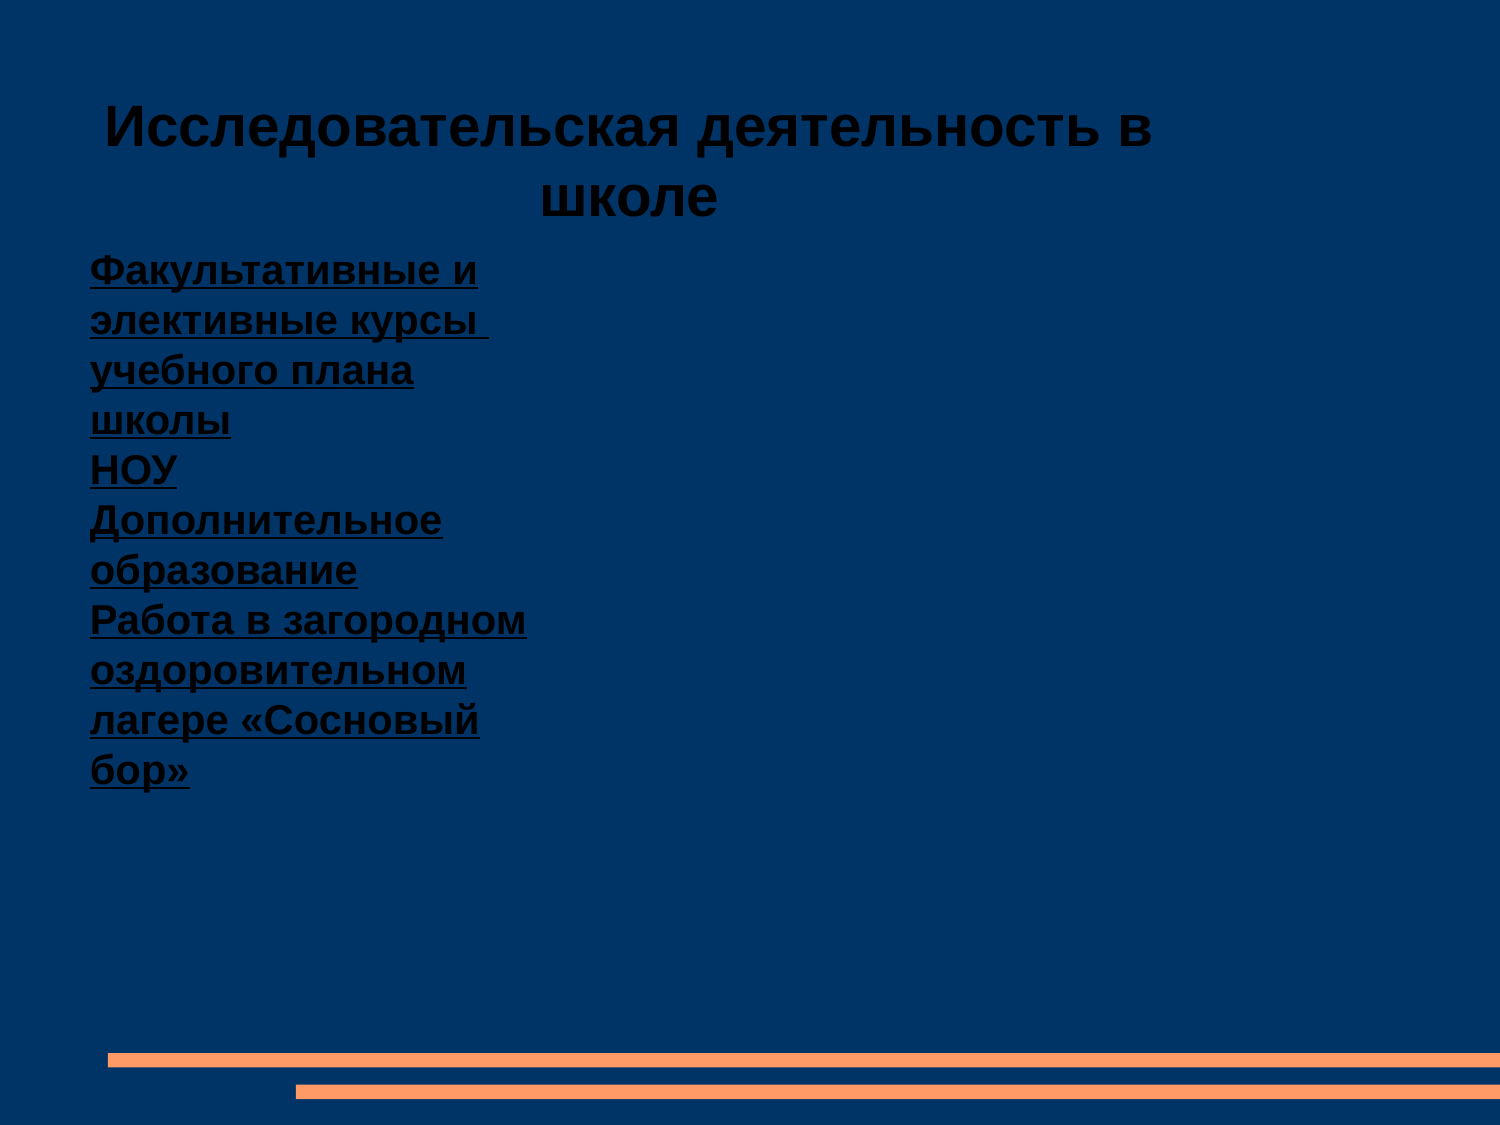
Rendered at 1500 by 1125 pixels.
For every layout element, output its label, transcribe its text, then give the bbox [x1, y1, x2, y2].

text_box Исследовательская деятельность в школе [75, 44, 1184, 236]
text_box Факультативные и элективные курсы учебного плана школы НОУ Дополнительное образование Работа в загородном оздоровительном лагере «Сосновый бор» [75, 235, 569, 1005]
